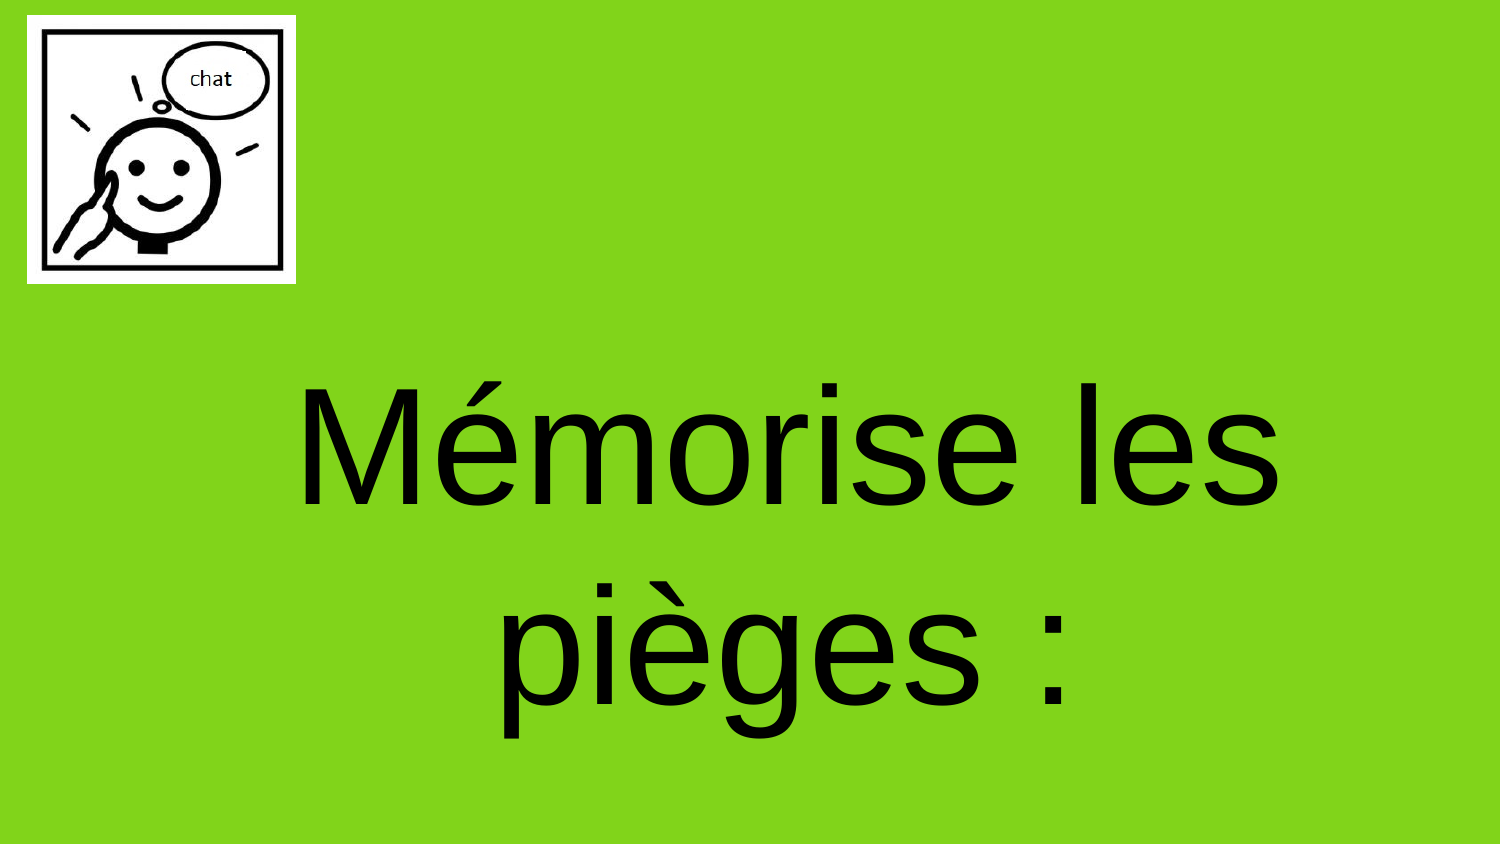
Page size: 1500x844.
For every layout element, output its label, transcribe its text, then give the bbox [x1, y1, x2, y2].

list Mémorise les pièges : [75, 295, 1426, 780]
picture [27, 15, 296, 284]
